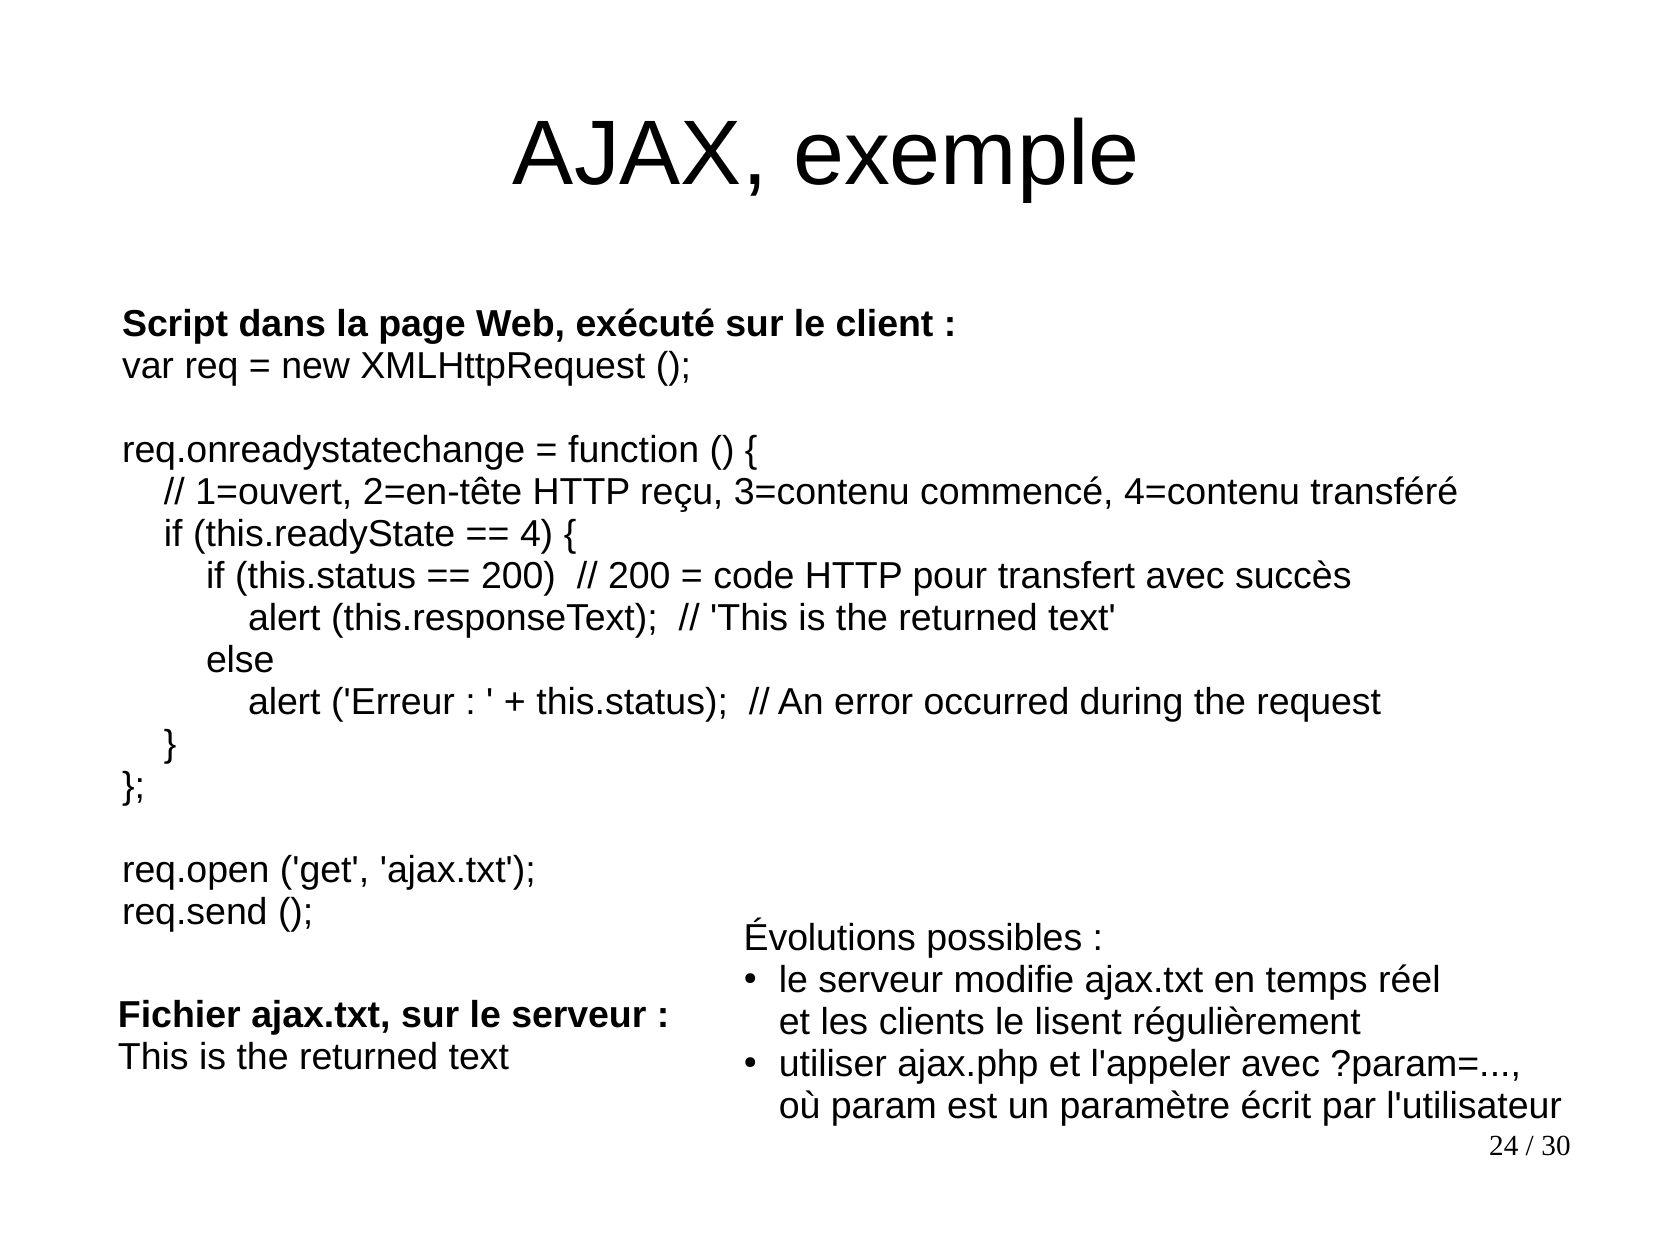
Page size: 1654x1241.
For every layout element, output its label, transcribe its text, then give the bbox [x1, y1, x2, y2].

text_box Script dans la page Web, exécuté sur le client : var req = new XMLHttpRequest (); req.onreadystatechange = function () { // 1=ouvert, 2=en-tête HTTP reçu, 3=contenu commencé, 4=contenu transféré if (this.readyState == 4) { if (this.status == 200) // 200 = code HTTP pour transfert avec succès alert (this.responseText); // 'This is the returned text' else alert ('Erreur : ' + this.status); // An error occurred during the request } }; req.open ('get', 'ajax.txt'); req.send (); [107, 295, 1475, 940]
text_box Évolutions possibles : le serveur modifie ajax.txt en temps réel et les clients le lisent régulièrement utiliser ajax.php et l'appeler avec ?param=..., où param est un paramètre écrit par l'utilisateur [728, 909, 1578, 1135]
text_box Fichier ajax.txt, sur le serveur : This is the returned text [103, 986, 686, 1086]
title AJAX, exemple [82, 49, 1571, 257]
